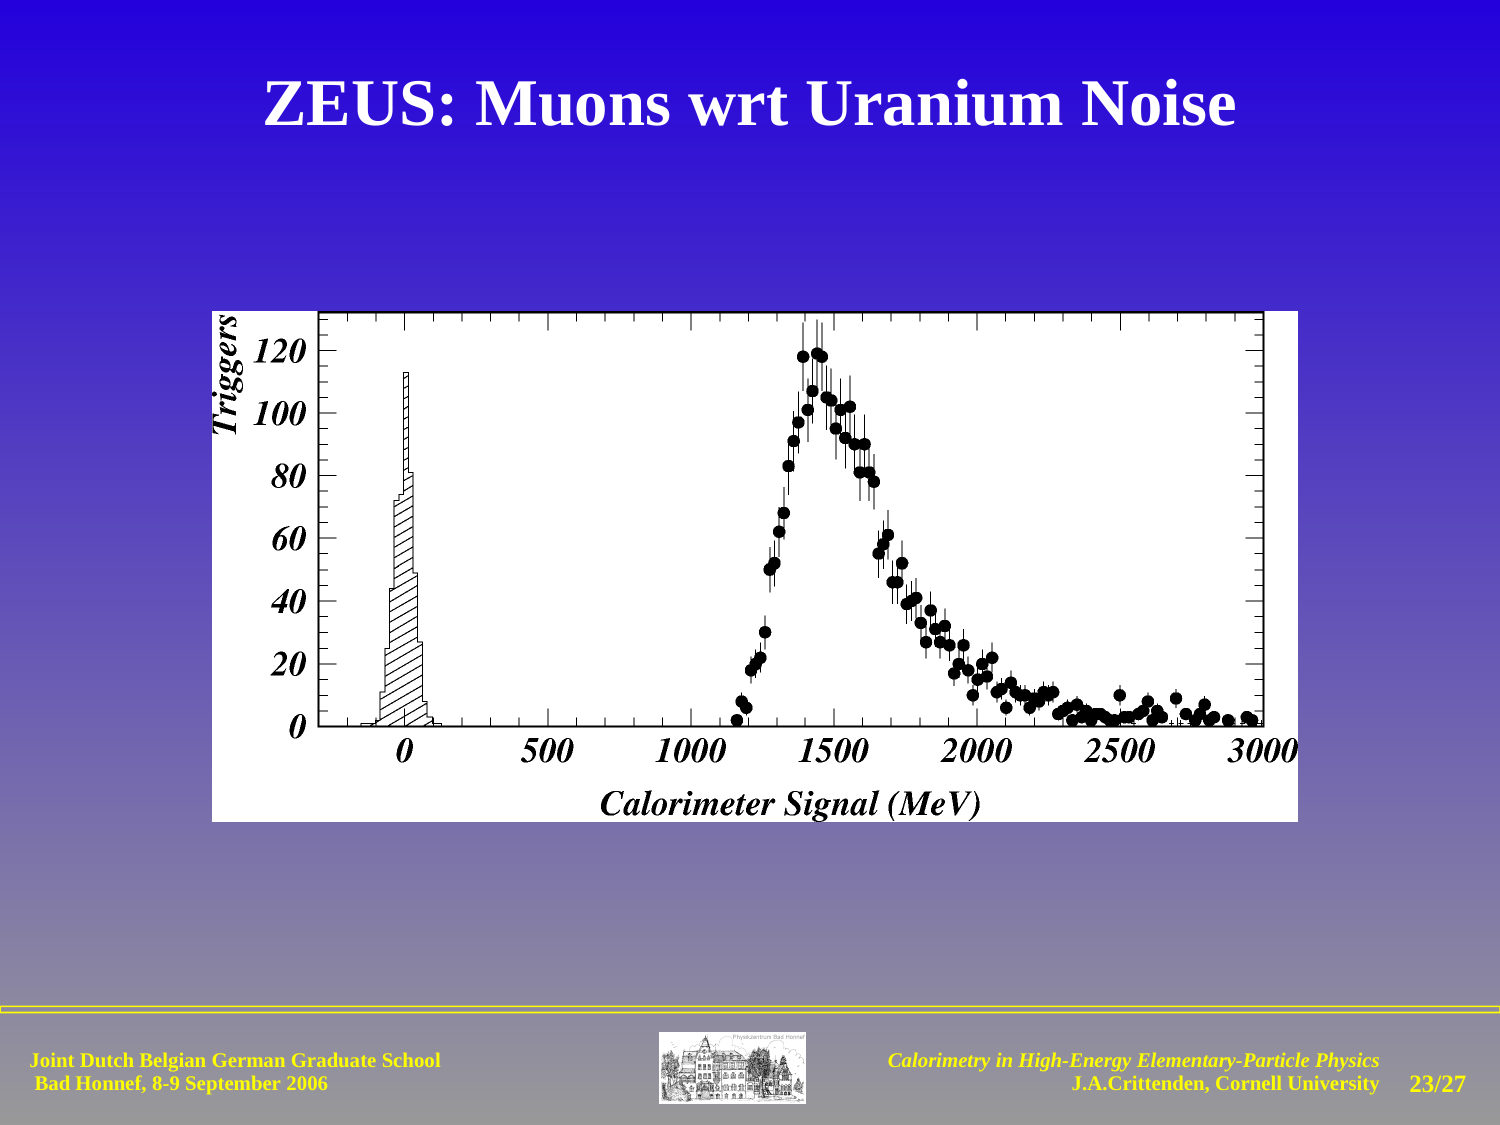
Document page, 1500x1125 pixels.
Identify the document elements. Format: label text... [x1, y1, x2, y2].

title ZEUS: Muons wrt Uranium Noise [112, 34, 1388, 172]
picture [212, 311, 1298, 822]
picture [659, 1032, 806, 1104]
